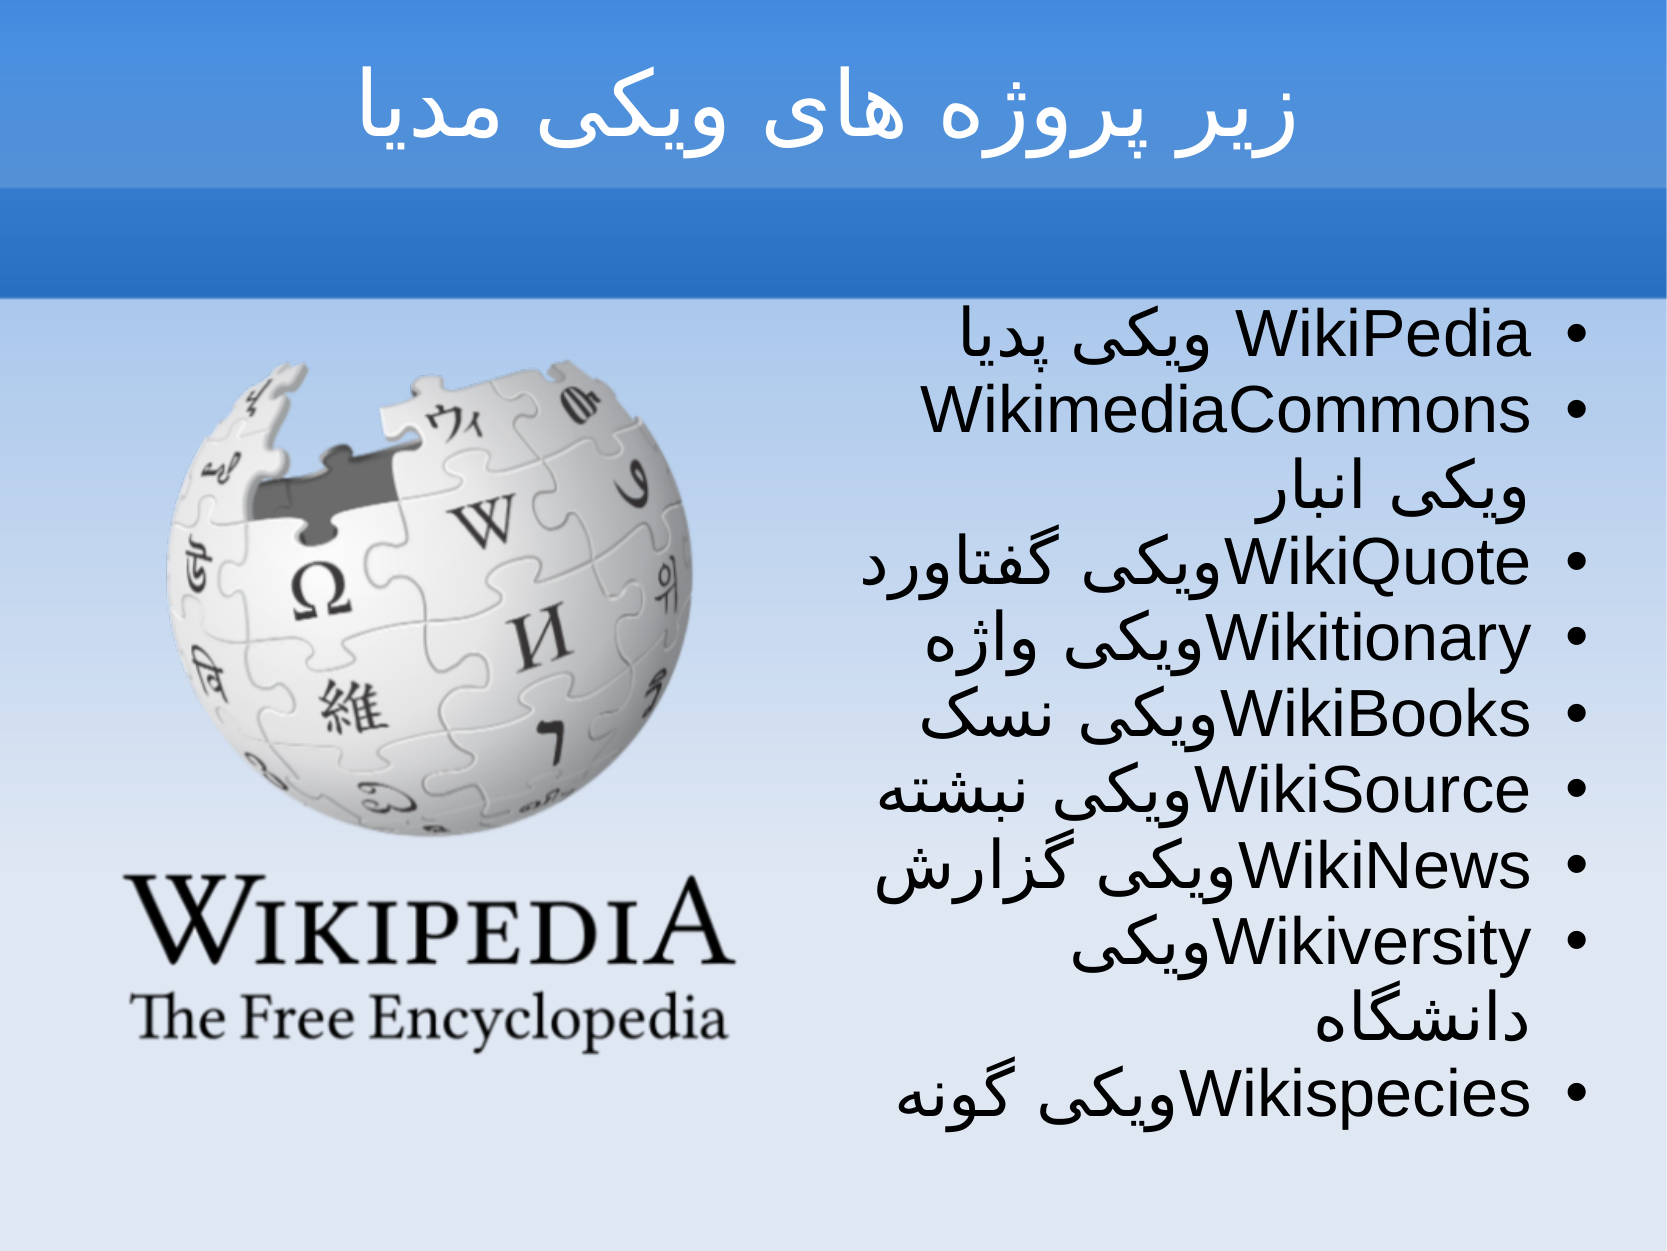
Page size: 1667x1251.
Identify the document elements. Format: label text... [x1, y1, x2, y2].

picture [0, 0, 1667, 1251]
subtitle WikiPedia ویکی پدیا WikimediaCommons ویکی انبار WikiQuoteویکی گفتاورد Wikitionaryویکی واژه WikiBooksویکی نسک WikiSourceویکی نبشته WikiNewsویکی گزارش Wikiversityویکی دانشگاه Wikispeciesویکی گونه [832, 296, 1607, 1175]
title زیر پروژه های ویکی مدیا [58, 2, 1597, 209]
